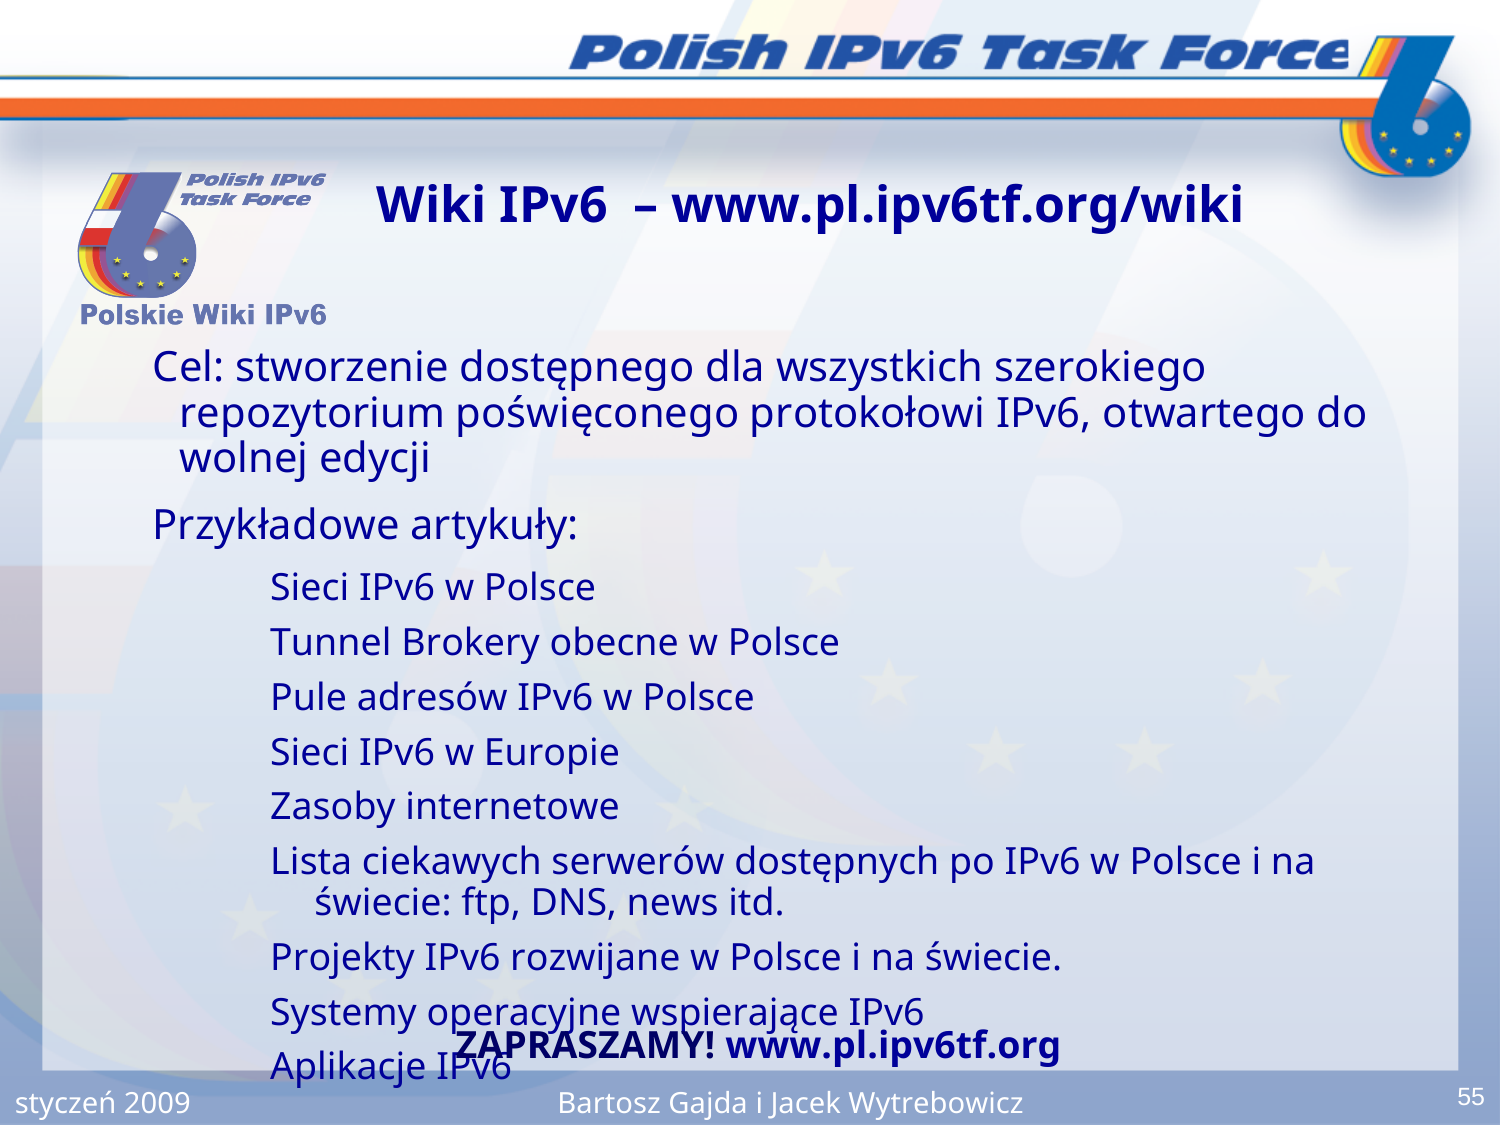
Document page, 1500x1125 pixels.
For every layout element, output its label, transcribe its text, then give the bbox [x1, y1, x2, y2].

text_box Wiki IPv6 – www.pl.ipv6tf.org/wiki [362, 160, 1261, 245]
text_box ZAPRASZAMY! www.pl.ipv6tf.org [440, 1011, 1077, 1078]
list Cel: stworzenie dostępnego dla wszystkich szerokiego repozytorium poświęconego protokołowi IPv6, otwartego do wolnej edycji Przykładowe artykuły: Sieci IPv6 w Polsce Tunnel Brokery obecne w Polsce Pule adresów IPv6 w Polsce Sieci IPv6 w Europie Zasoby internetowe Lista ciekawych serwerów dostępnych po IPv6 w Polsce i na świecie: ftp, DNS, news itd. Projekty IPv6 rozwijane w Polsce i na świecie. Systemy operacyjne wspierające IPv6 Aplikacje IPv6 .... [64, 337, 1440, 1125]
picture [58, 1099, 64, 1111]
picture [0, 0, 1500, 1125]
